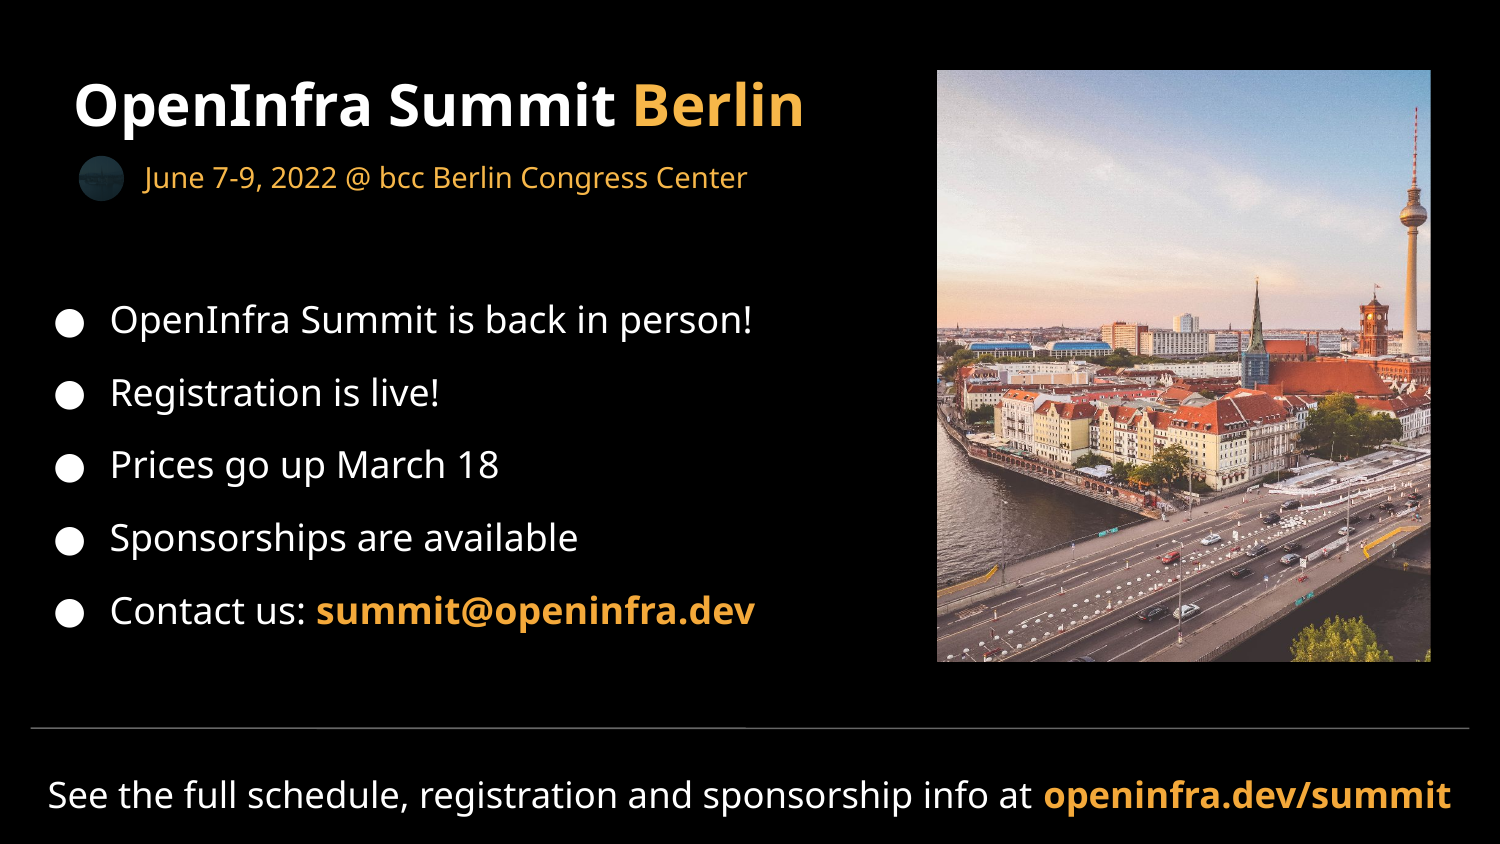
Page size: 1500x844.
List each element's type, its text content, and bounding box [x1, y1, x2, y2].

picture [937, 70, 1431, 662]
text_box OpenInfra Summit Berlin [58, 35, 898, 180]
text_box See the full schedule, registration and sponsorship info at openinfra.dev/summit [0, 750, 1500, 832]
text_box OpenInfra Summit is back in person! Registration is live! Prices go up March 18 Sponsorships are available Contact us: summit@openinfra.dev [19, 274, 932, 673]
text_box [78, 155, 125, 202]
text_box June 7-9, 2022 @ bcc Berlin Congress Center [129, 144, 896, 245]
